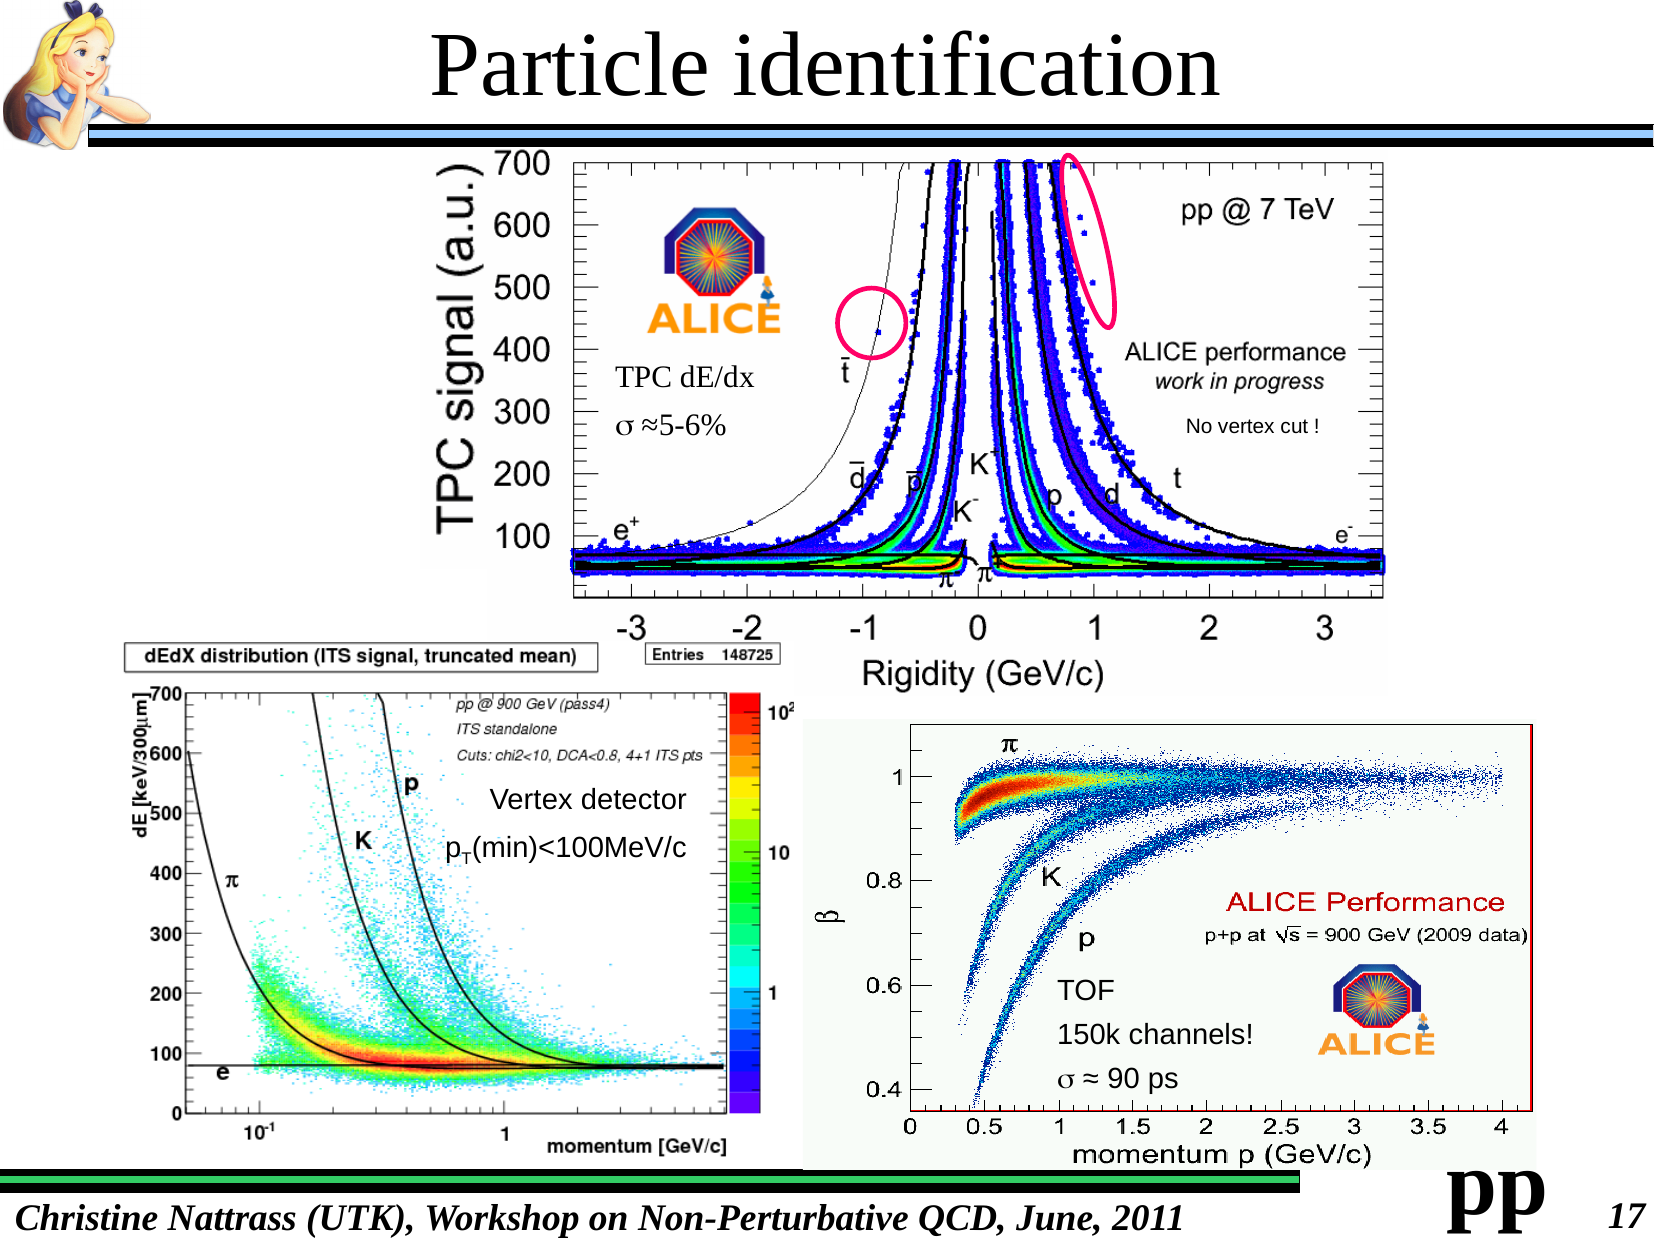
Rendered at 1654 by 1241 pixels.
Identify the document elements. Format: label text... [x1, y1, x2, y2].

picture [3, 0, 151, 150]
text_box TPC dE/dx  ≈5-6% [599, 353, 796, 450]
title Particle identification [82, 13, 1571, 116]
text_box No vertex cut ! [1170, 408, 1336, 447]
picture [118, 148, 1388, 1166]
text_box TOF 150k channels!  ≈ 90 ps [1041, 967, 1370, 1103]
text_box pp [1338, 1125, 1564, 1241]
text_box Vertex detector pT(min)<100MeV/c [370, 777, 703, 872]
picture [802, 719, 1537, 1170]
